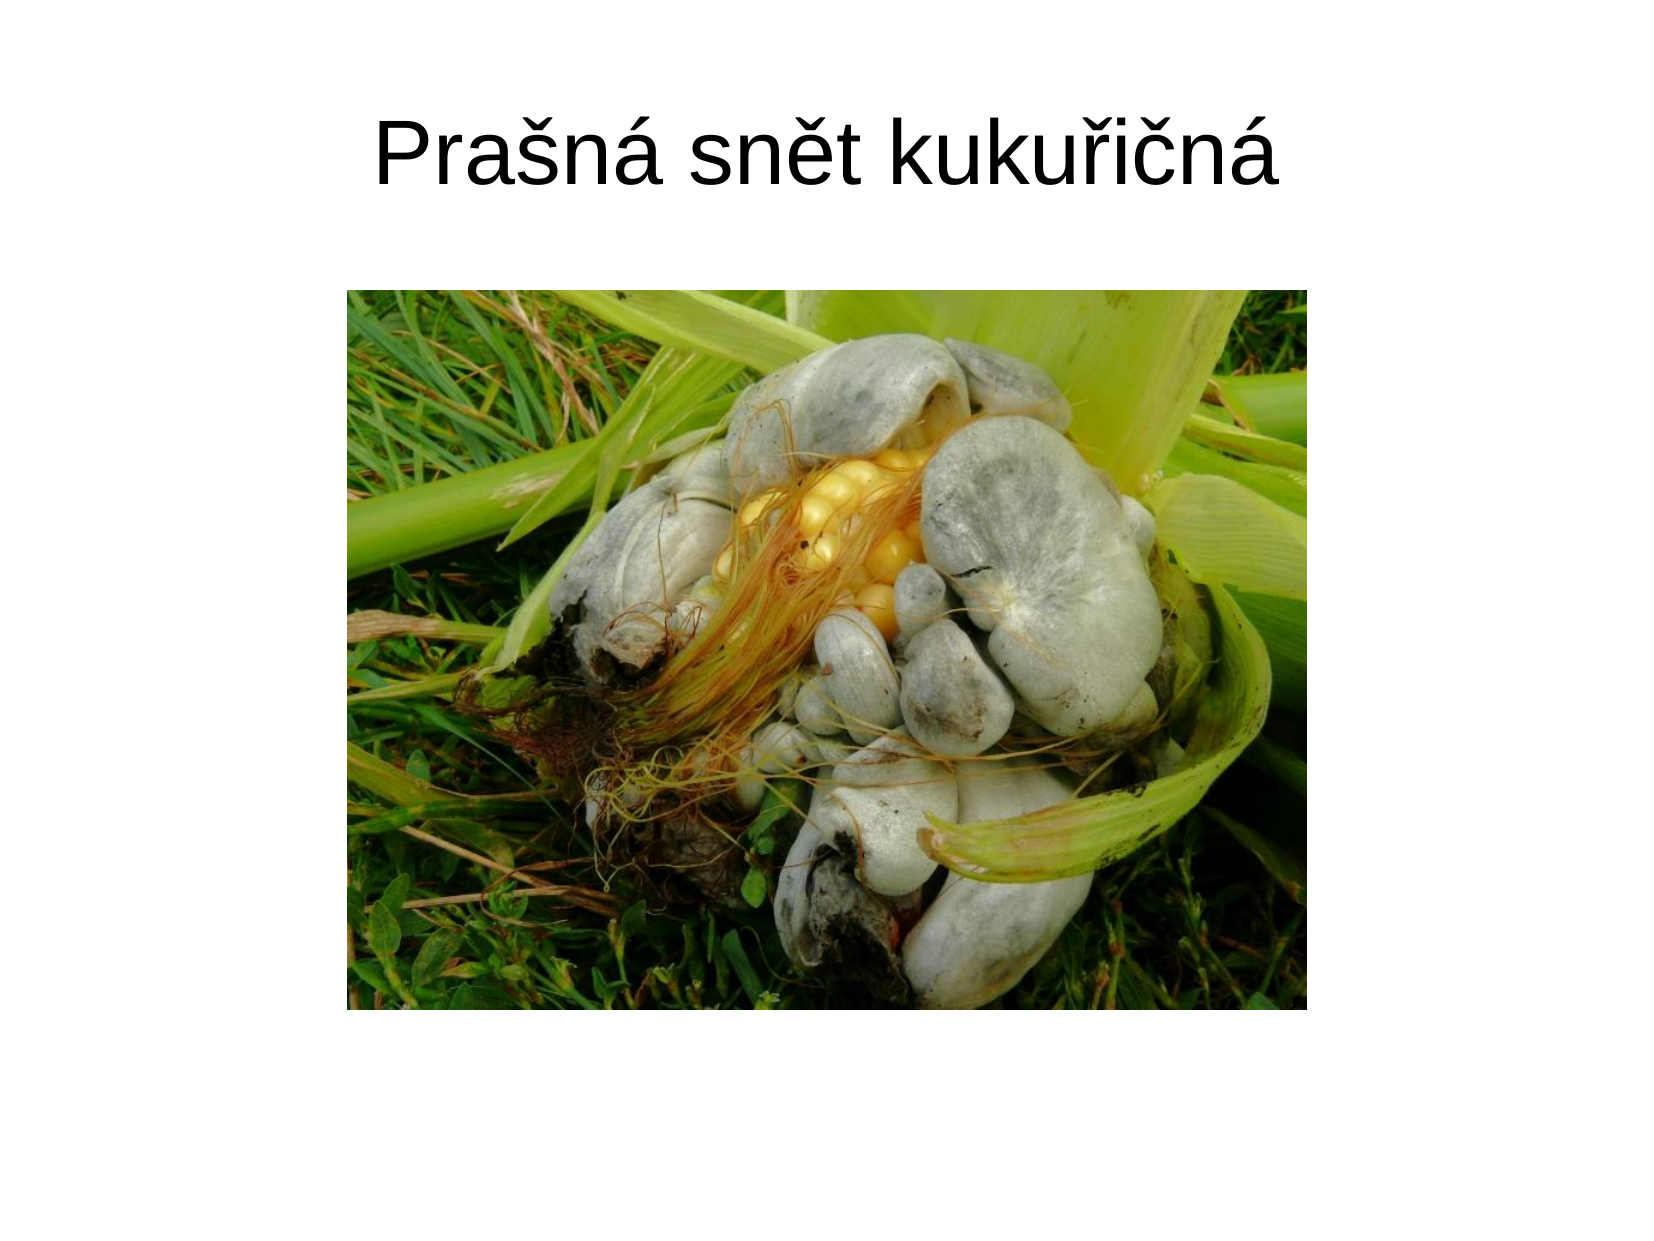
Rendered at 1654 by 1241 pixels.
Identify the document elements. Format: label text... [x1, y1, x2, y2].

title Prašná snět kukuřičná [82, 49, 1571, 257]
picture [347, 290, 1307, 1010]
